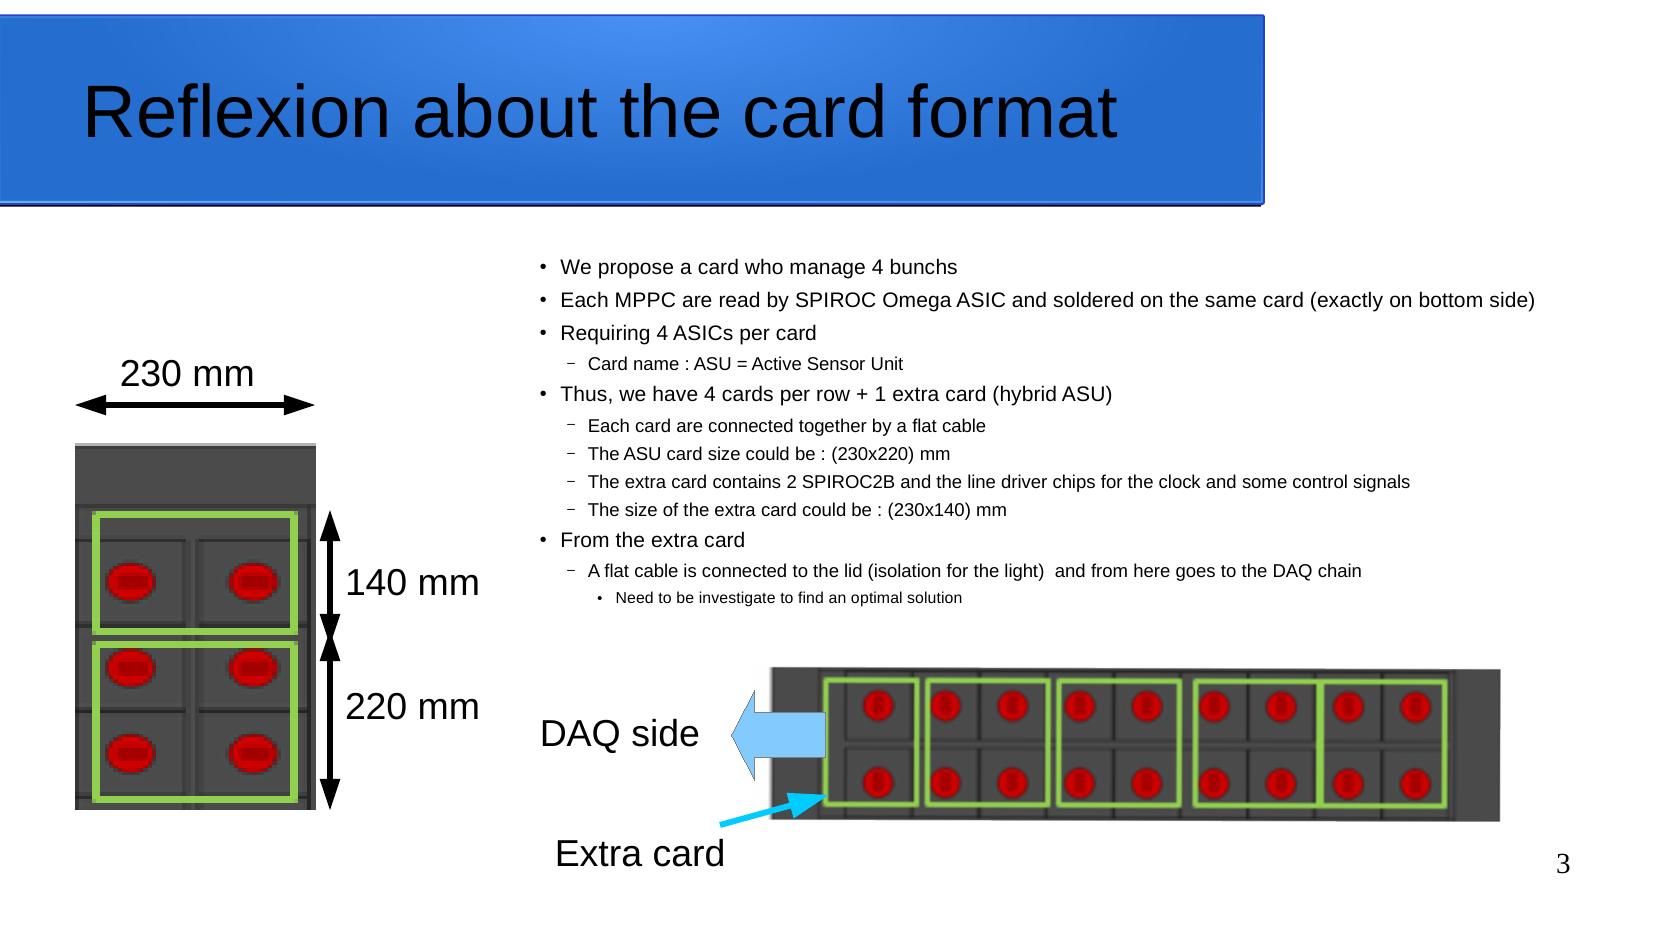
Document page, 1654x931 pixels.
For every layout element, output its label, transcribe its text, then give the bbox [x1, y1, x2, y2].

picture [750, 666, 1501, 822]
text_box 230 mm [90, 345, 286, 402]
picture [75, 419, 316, 811]
text_box [731, 690, 826, 781]
title Reflexion about the card format [82, 35, 1235, 189]
text_box DAQ side [525, 705, 721, 762]
text_box Extra card [540, 825, 766, 882]
text_box 140 mm [330, 554, 496, 612]
list We propose a card who manage 4 bunchs Each MPPC are read by SPIROC Omega ASIC and soldered on the same card (exactly on bottom side) Requiring 4 ASICs per card Card name : ASU = Active Sensor Unit Thus, we have 4 cards per row + 1 extra card (hybrid ASU) Each card are connected together by a flat cable The ASU card size could be : (230x220) mm The extra card contains 2 SPIROC2B and the line driver chips for the clock and some control signals The size of the extra card could be : (230x140) mm From the extra card A flat cable is connected to the lid (isolation for the light) and from here goes to the DAQ chain Need to be investigate to find an optimal solution [532, 255, 1621, 616]
text_box 220 mm [333, 678, 496, 736]
